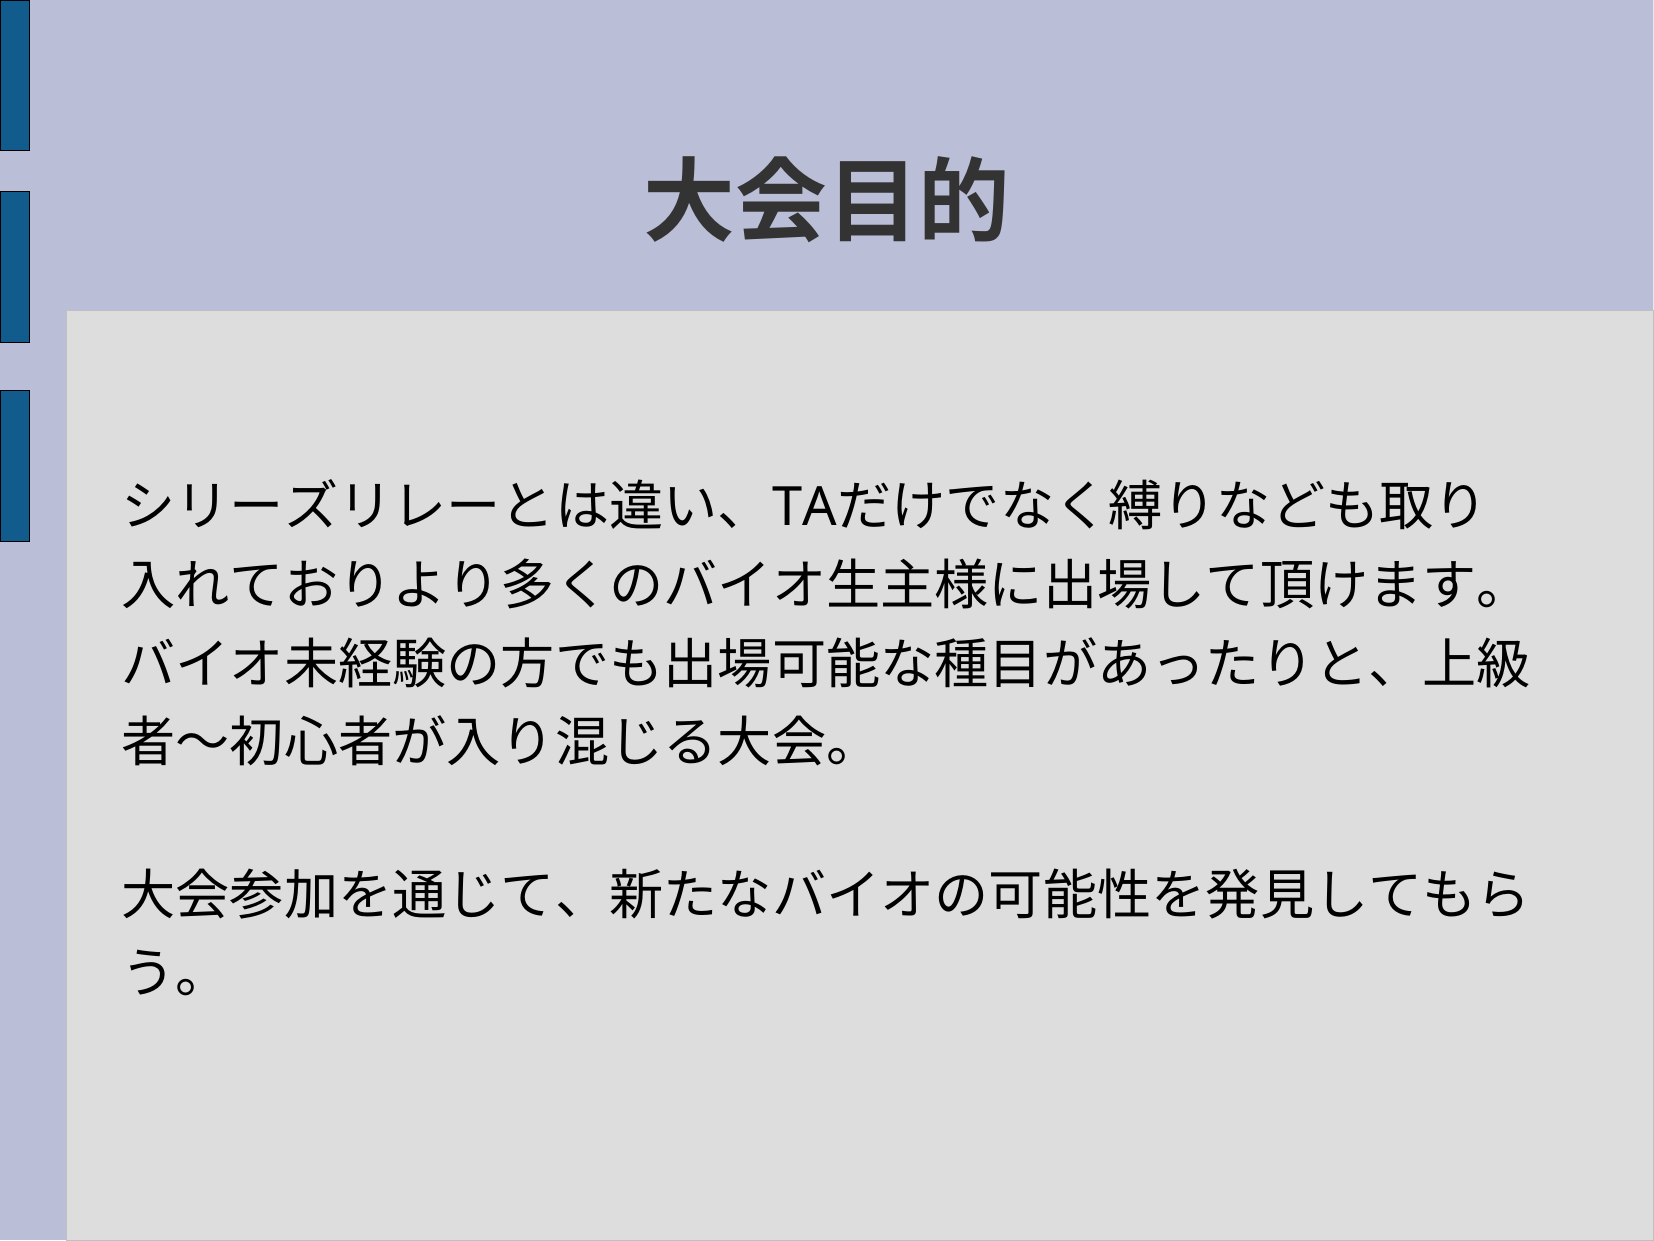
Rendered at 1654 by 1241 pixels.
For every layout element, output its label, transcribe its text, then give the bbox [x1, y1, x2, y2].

title 大会目的 [121, 91, 1534, 299]
subtitle シリーズリレーとは違い、TAだけでなく縛りなども取り入れておりより多くのバイオ生主様に出場して頂けます。 バイオ未経験の方でも出場可能な種目があったりと、上級者～初心者が入り混じる大会。 大会参加を通じて、新たなバイオの可能性を発見してもらう。 [121, 344, 1534, 1127]
